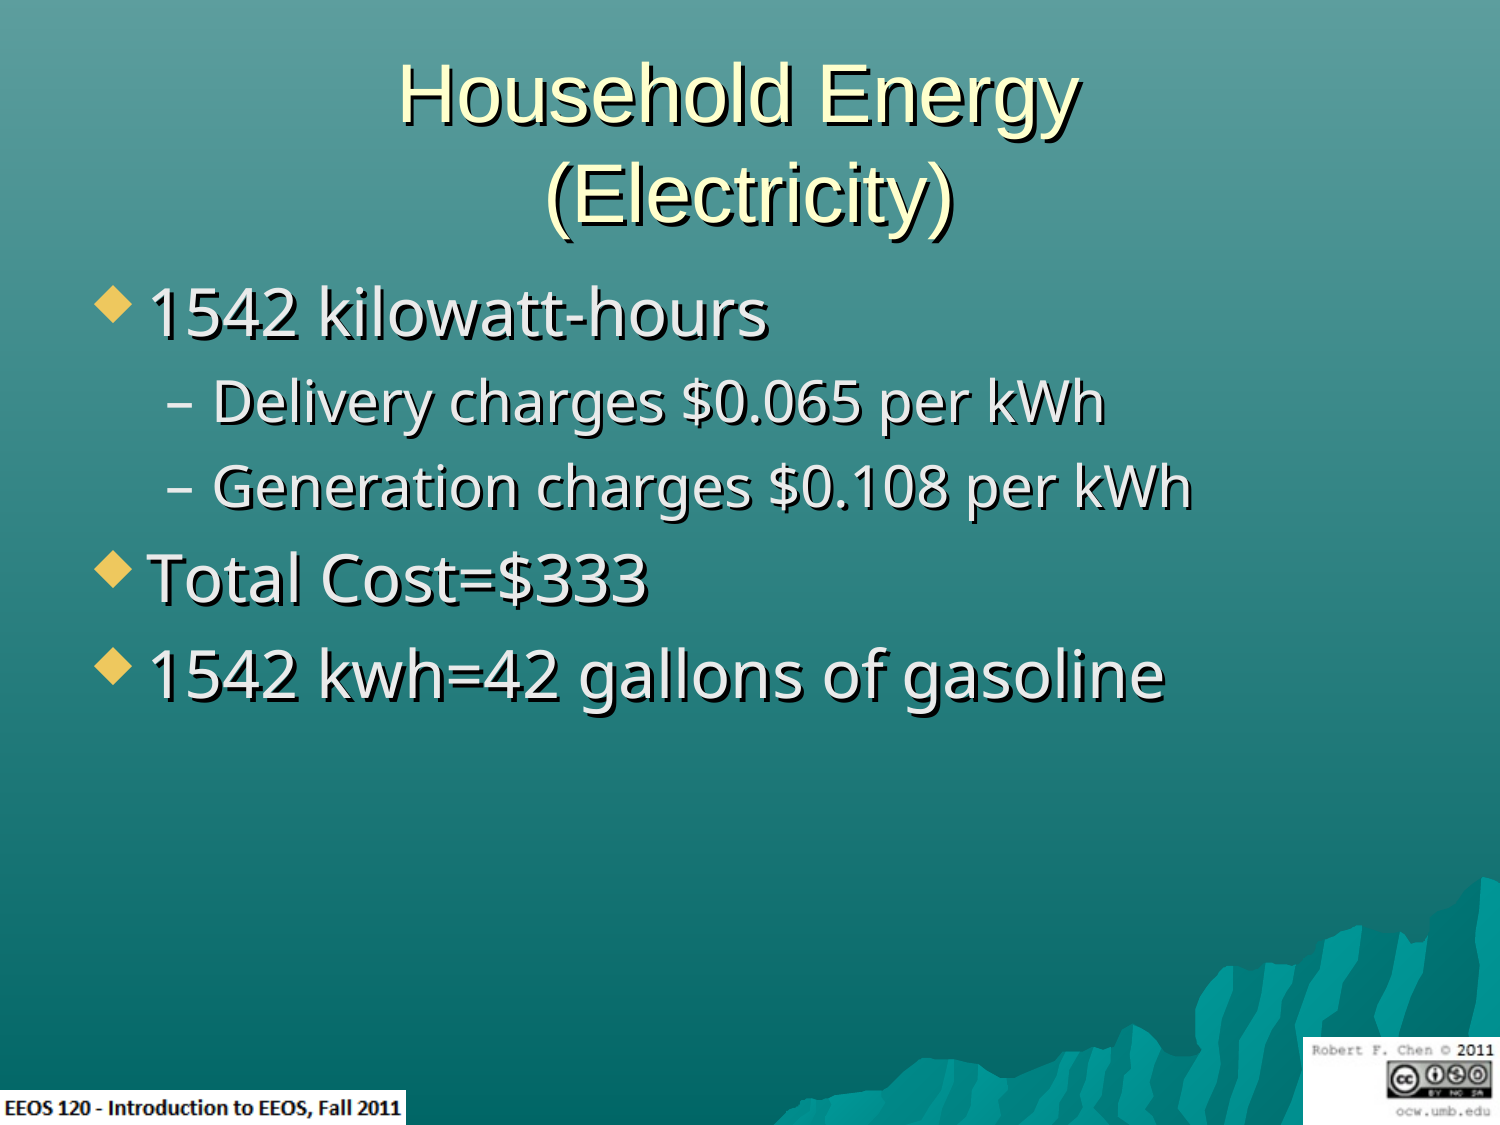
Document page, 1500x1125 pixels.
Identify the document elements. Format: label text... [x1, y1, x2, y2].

picture [1303, 1037, 1500, 1125]
picture [0, 1090, 406, 1125]
list 1542 kilowatt-hours Delivery charges $0.065 per kWh Generation charges $0.108 per kWh Total Cost=$333 1542 kwh=42 gallons of gasoline [75, 262, 1426, 1006]
title Household Energy (Electricity) [75, 31, 1426, 247]
